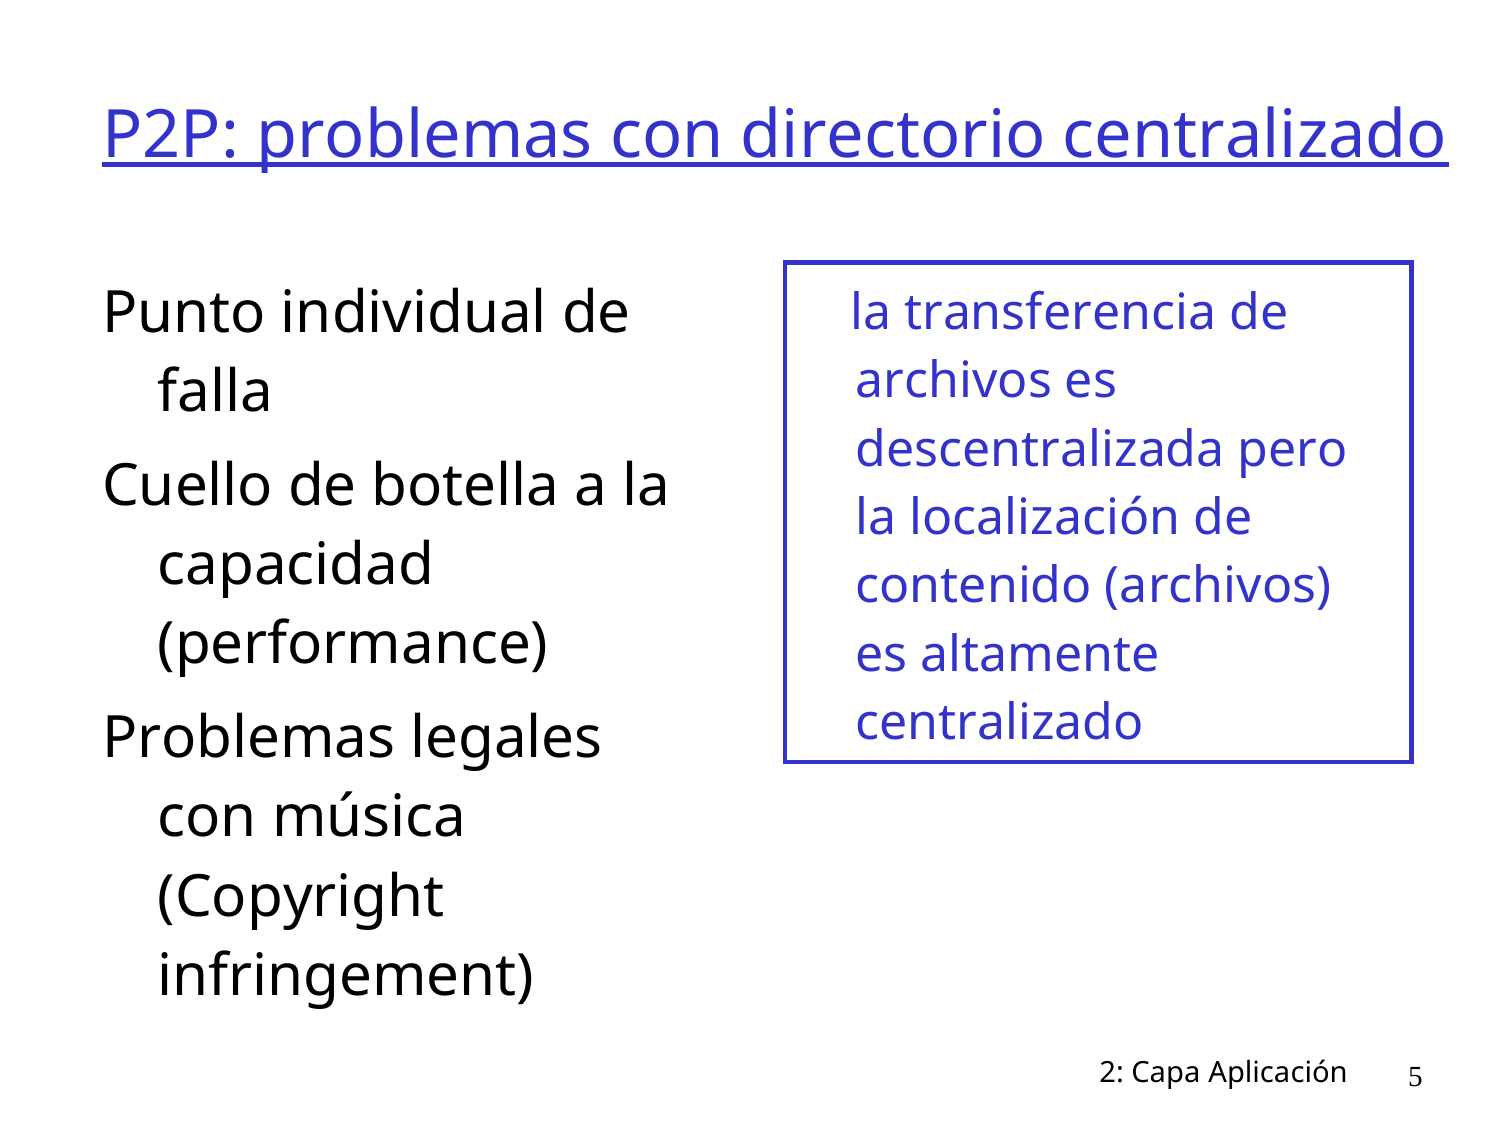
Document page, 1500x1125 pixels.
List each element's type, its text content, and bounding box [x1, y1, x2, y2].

list Punto individual de falla Cuello de botella a la capacidad (performance)‏ Problemas legales con música (Copyright infringement)‏ [87, 262, 713, 1125]
list la transferencia de archivos es descentralizada pero la localización de contenido (archivos) es altamente centralizado [785, 262, 1412, 718]
title P2P: problemas con directorio centralizado [87, 37, 1471, 225]
